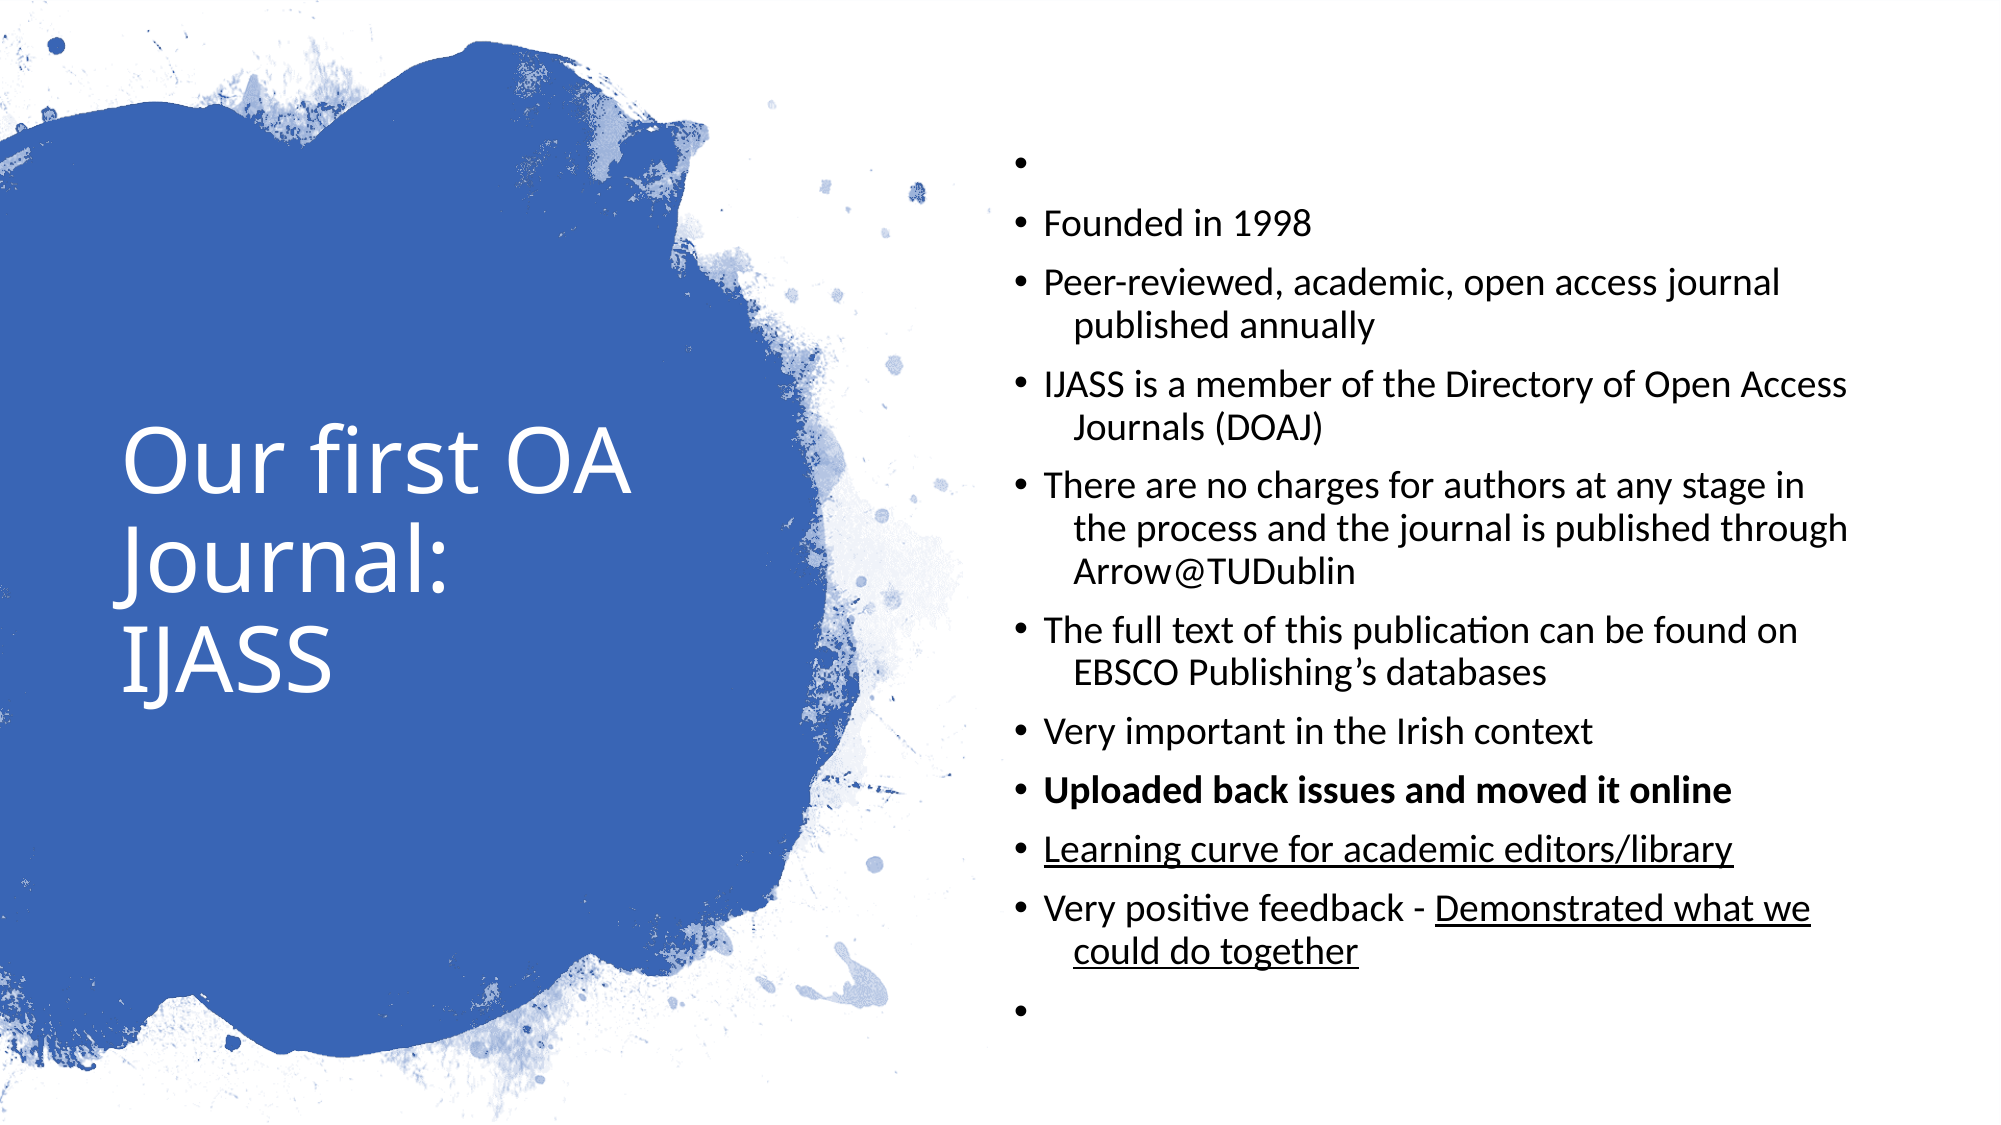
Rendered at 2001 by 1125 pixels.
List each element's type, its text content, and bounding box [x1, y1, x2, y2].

picture [0, 0, 2000, 1125]
title Our first OA Journal: IJASS [105, 336, 707, 790]
list Founded in 1998 Peer-reviewed, academic, open access journal published annually IJASS is a member of the Directory of Open Access Journals (DOAJ) There are no charges for authors at any stage in the process and the journal is published through Arrow@TUDublin The full text of this publication can be found on EBSCO Publishing’s databases Very important in the Irish context Uploaded back issues and moved it online Learning curve for academic editors/library Very positive feedback - Demonstrated what we could do together [999, 131, 1870, 990]
